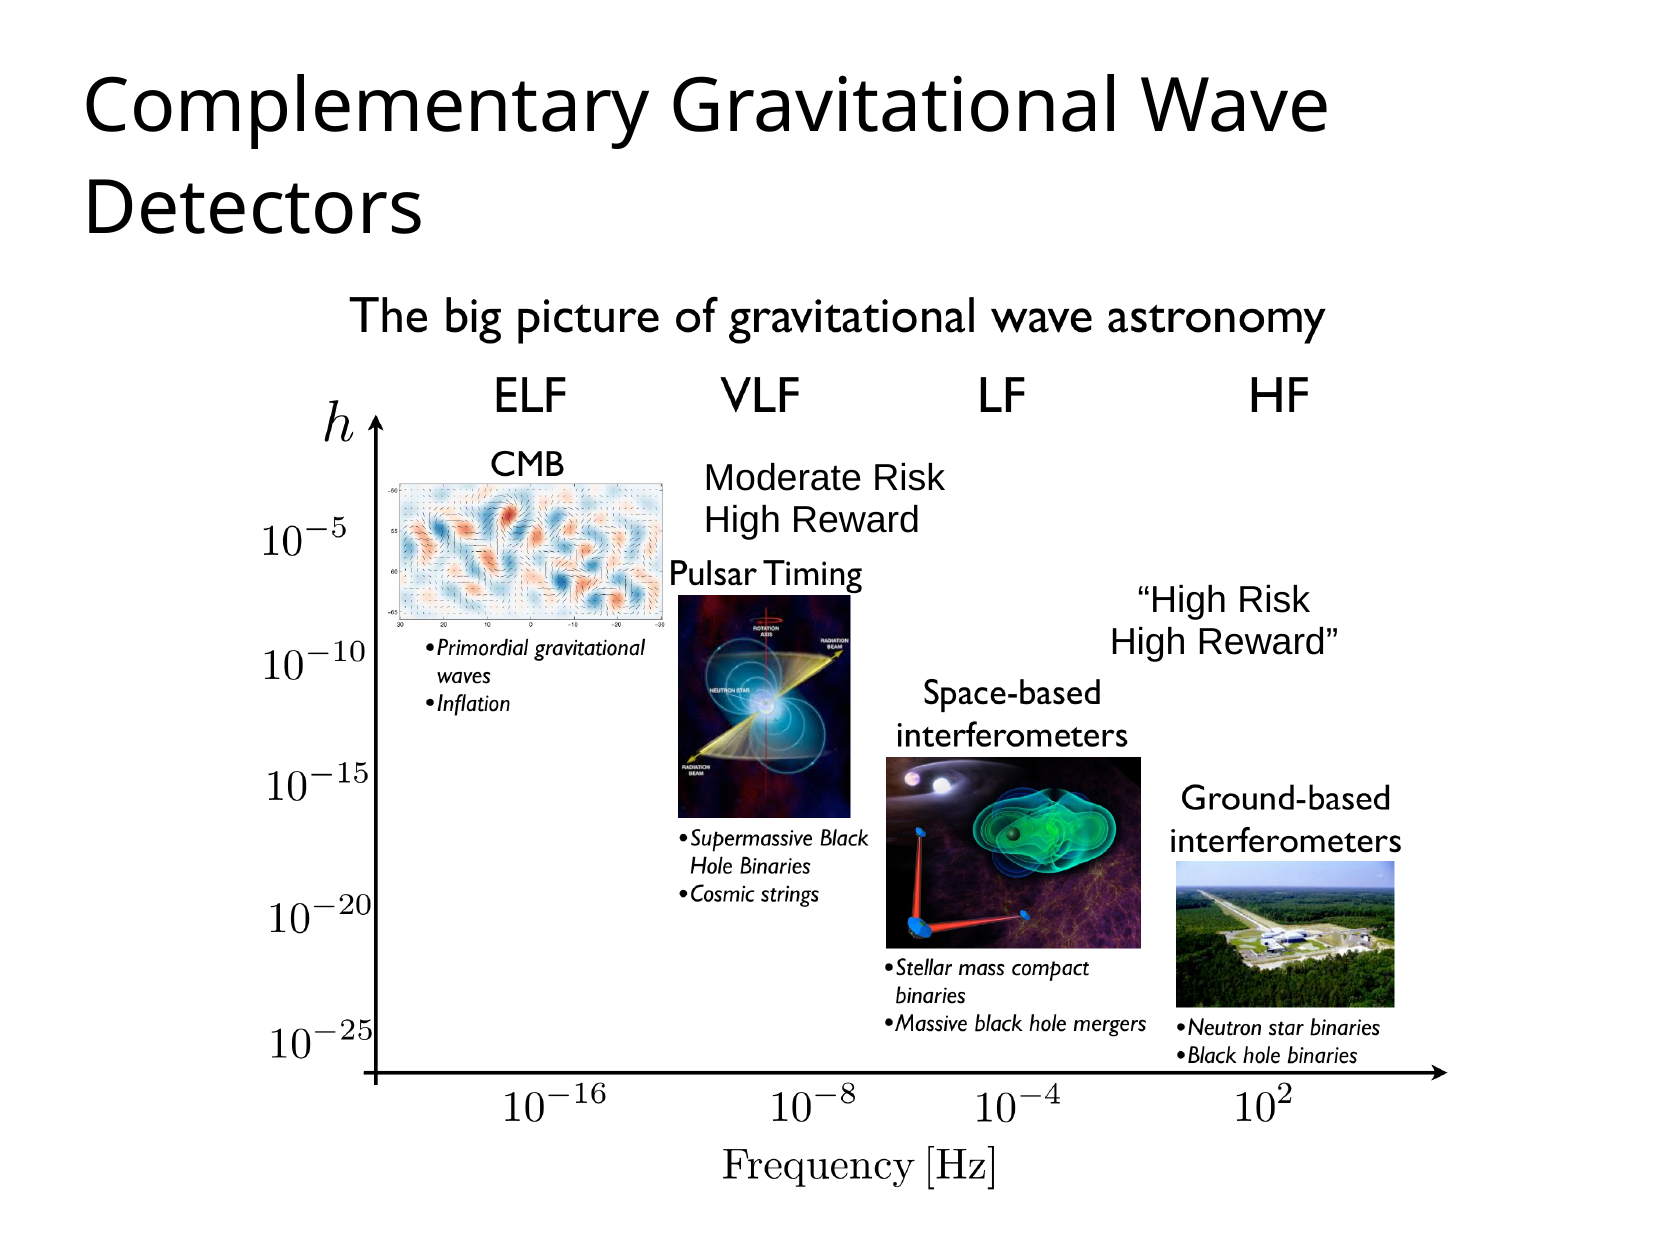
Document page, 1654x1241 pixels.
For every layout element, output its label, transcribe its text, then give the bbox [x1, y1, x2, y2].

text_box “High Risk High Reward” [1095, 570, 1354, 669]
picture [240, 274, 1479, 1203]
title Complementary Gravitational Wave Detectors [82, 43, 1571, 263]
text_box Moderate Risk High Reward [689, 449, 961, 548]
